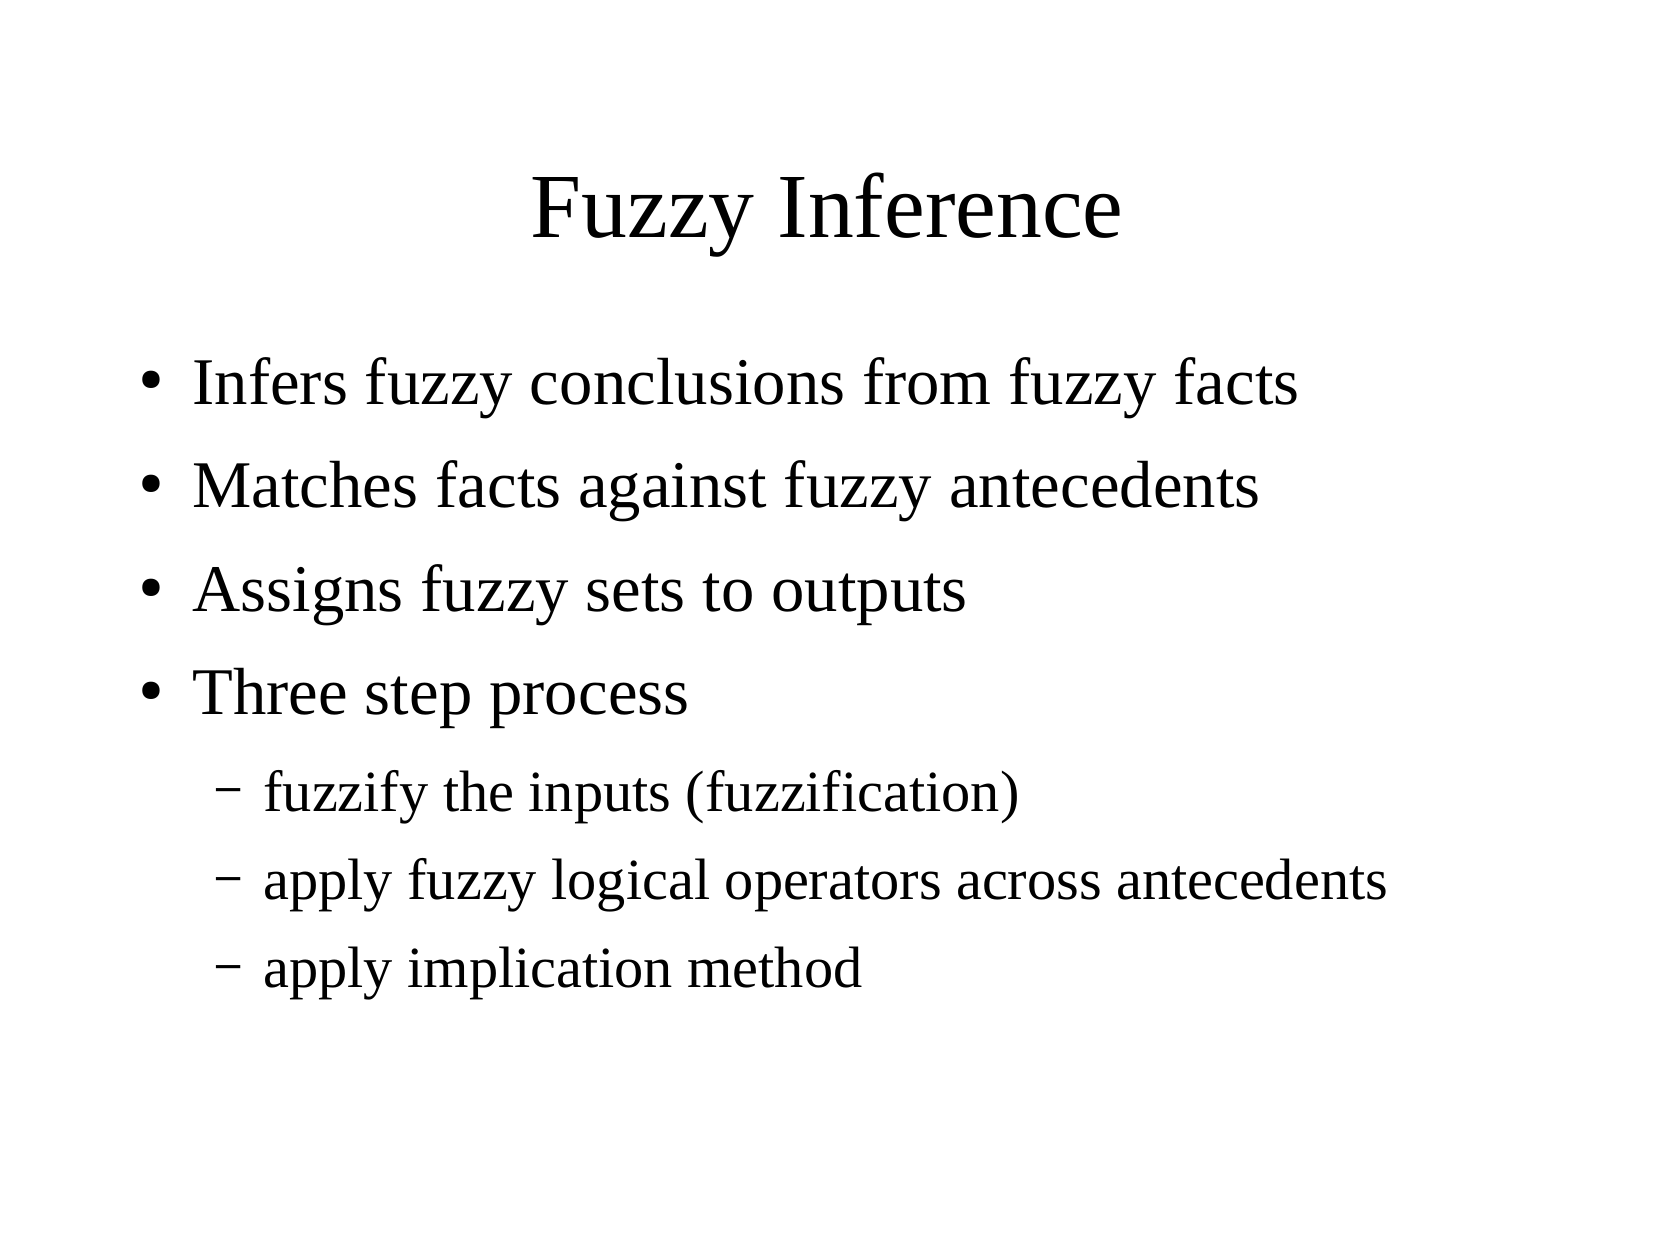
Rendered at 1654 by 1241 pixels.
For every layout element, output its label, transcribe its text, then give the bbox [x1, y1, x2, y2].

title Fuzzy Inference [121, 102, 1534, 311]
list Infers fuzzy conclusions from fuzzy facts Matches facts against fuzzy antecedents Assigns fuzzy sets to outputs Three step process fuzzify the inputs (fuzzification) apply fuzzy logical operators across antecedents apply implication method [121, 344, 1534, 1127]
